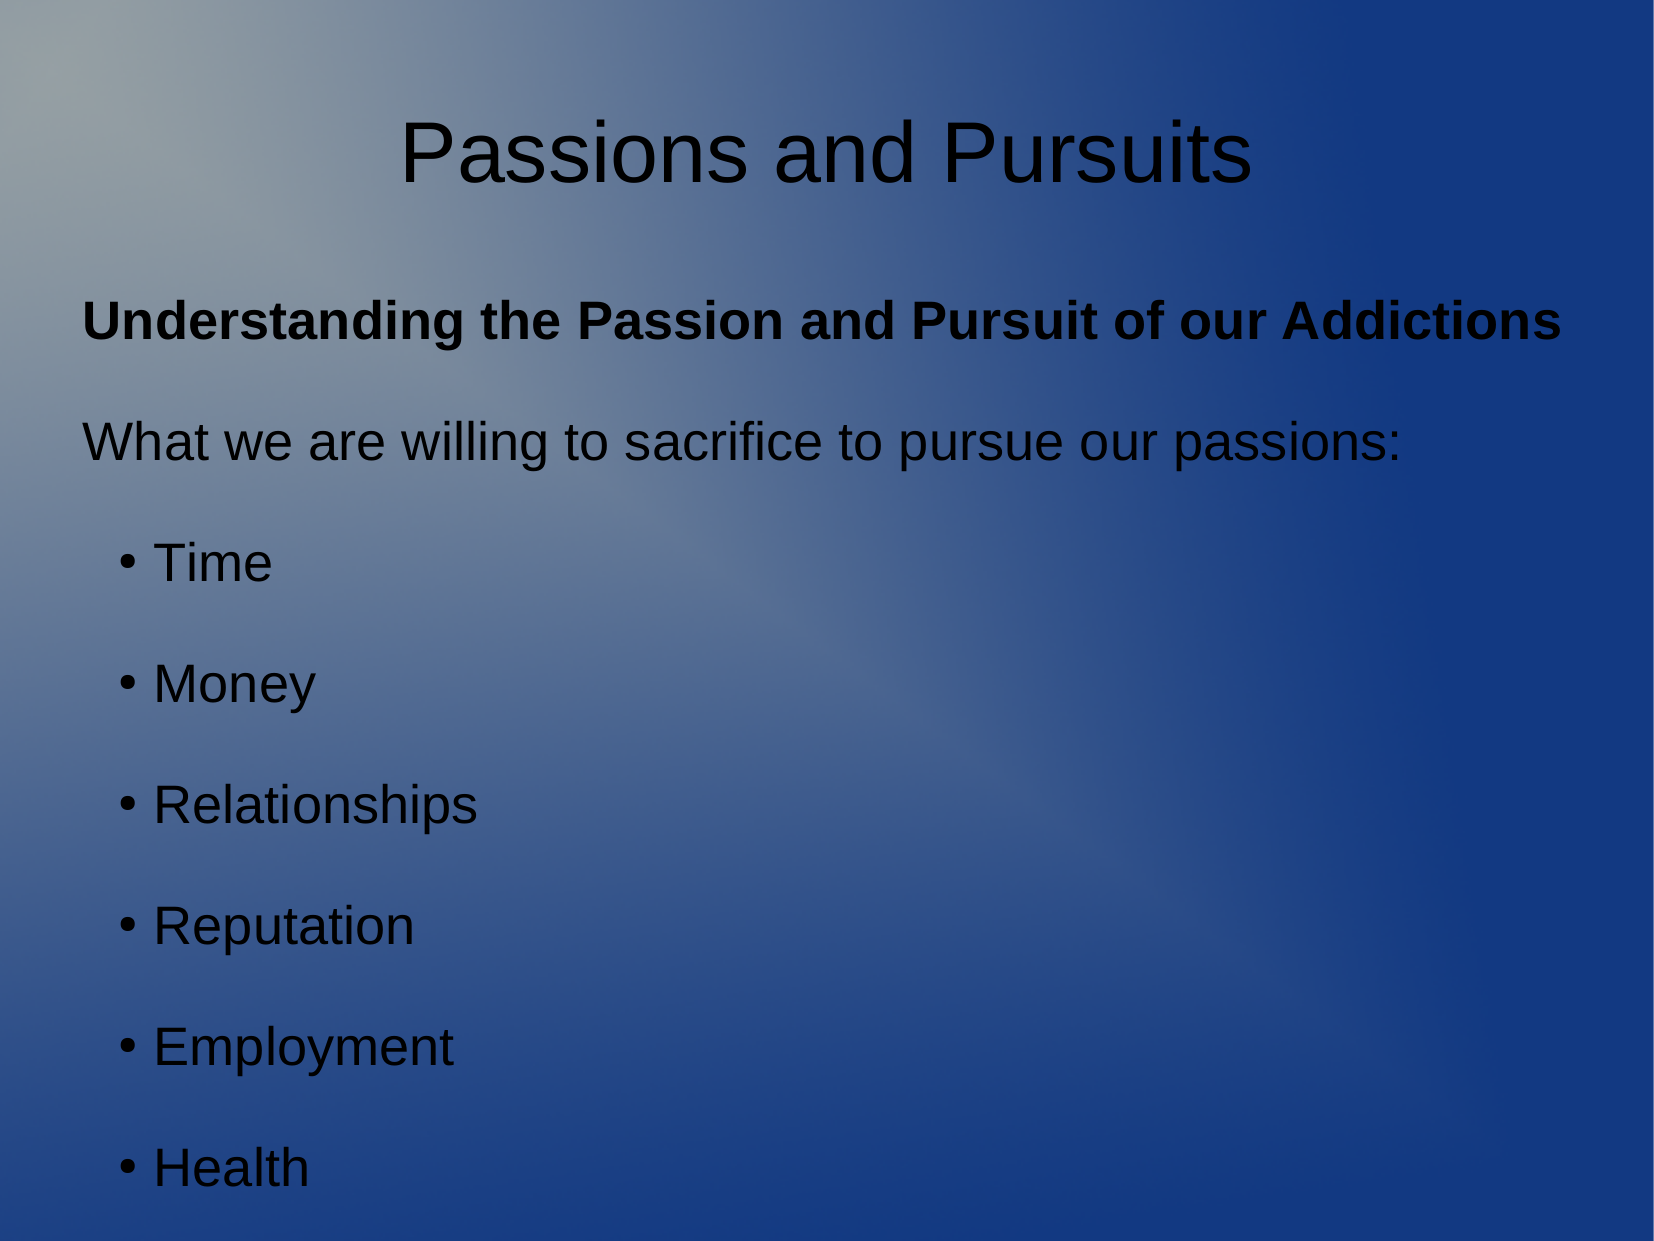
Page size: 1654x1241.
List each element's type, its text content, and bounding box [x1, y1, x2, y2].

title Passions and Pursuits [82, 49, 1571, 257]
picture [0, 0, 1654, 1241]
subtitle Understanding the Passion and Pursuit of our Addictions What we are willing to sacrifice to pursue our passions: Time Money Relationships Reputation Employment Health [82, 290, 1571, 1241]
